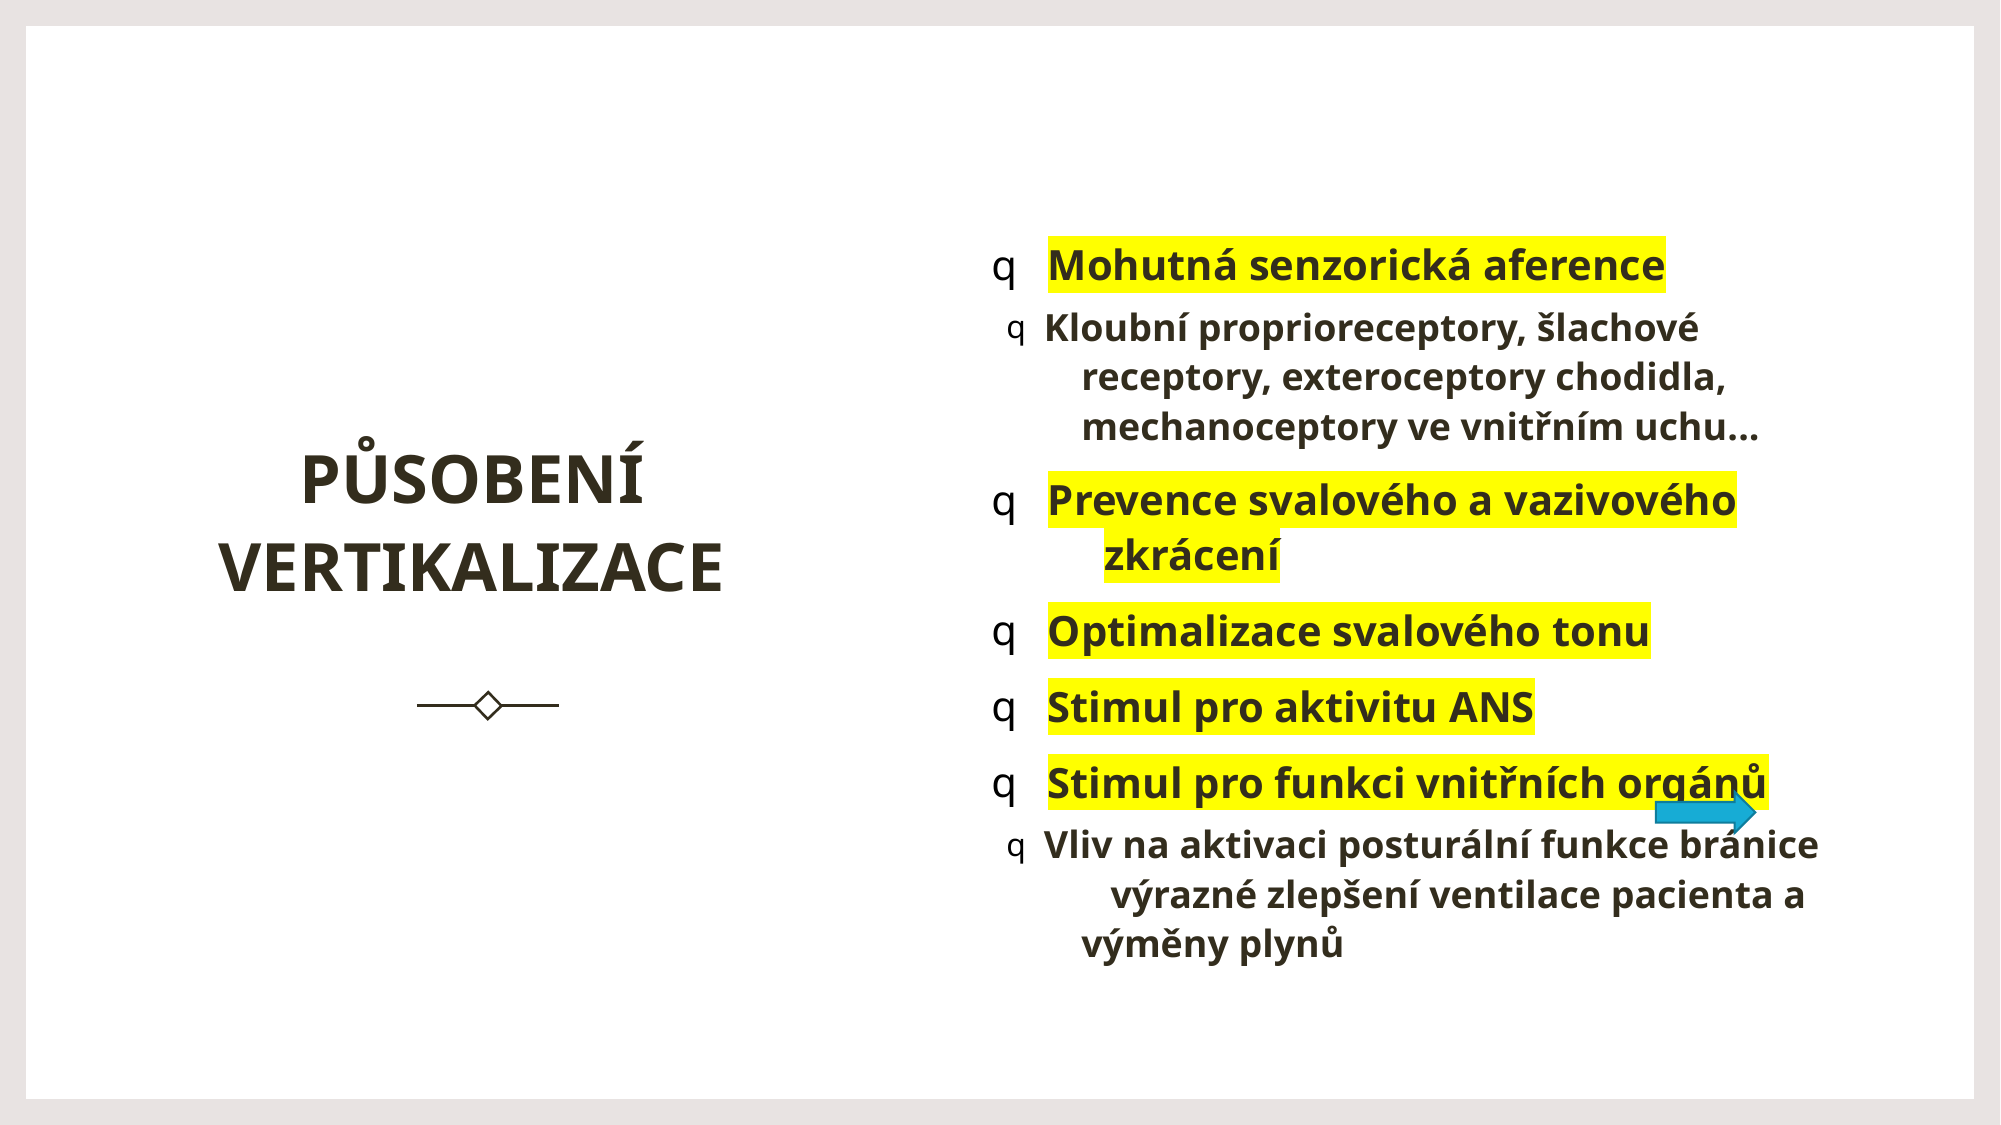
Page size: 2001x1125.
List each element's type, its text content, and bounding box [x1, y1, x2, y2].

list Mohutná senzorická aference Kloubní proprioreceptory, šlachové receptory, exteroceptory chodidla, mechanoceptory ve vnitřním uchu... Prevence svalového a vazivového zkrácení Optimalizace svalového tonu Stimul pro aktivitu ANS Stimul pro funkci vnitřních orgánů Vliv na aktivaci posturální funkce bránice výrazné zlepšení ventilace pacienta a výměny plynů [976, 174, 1904, 1025]
title PŮSOBENÍ VERTIKALIZACE [184, 174, 759, 613]
text_box [0, 0, 2000, 1125]
